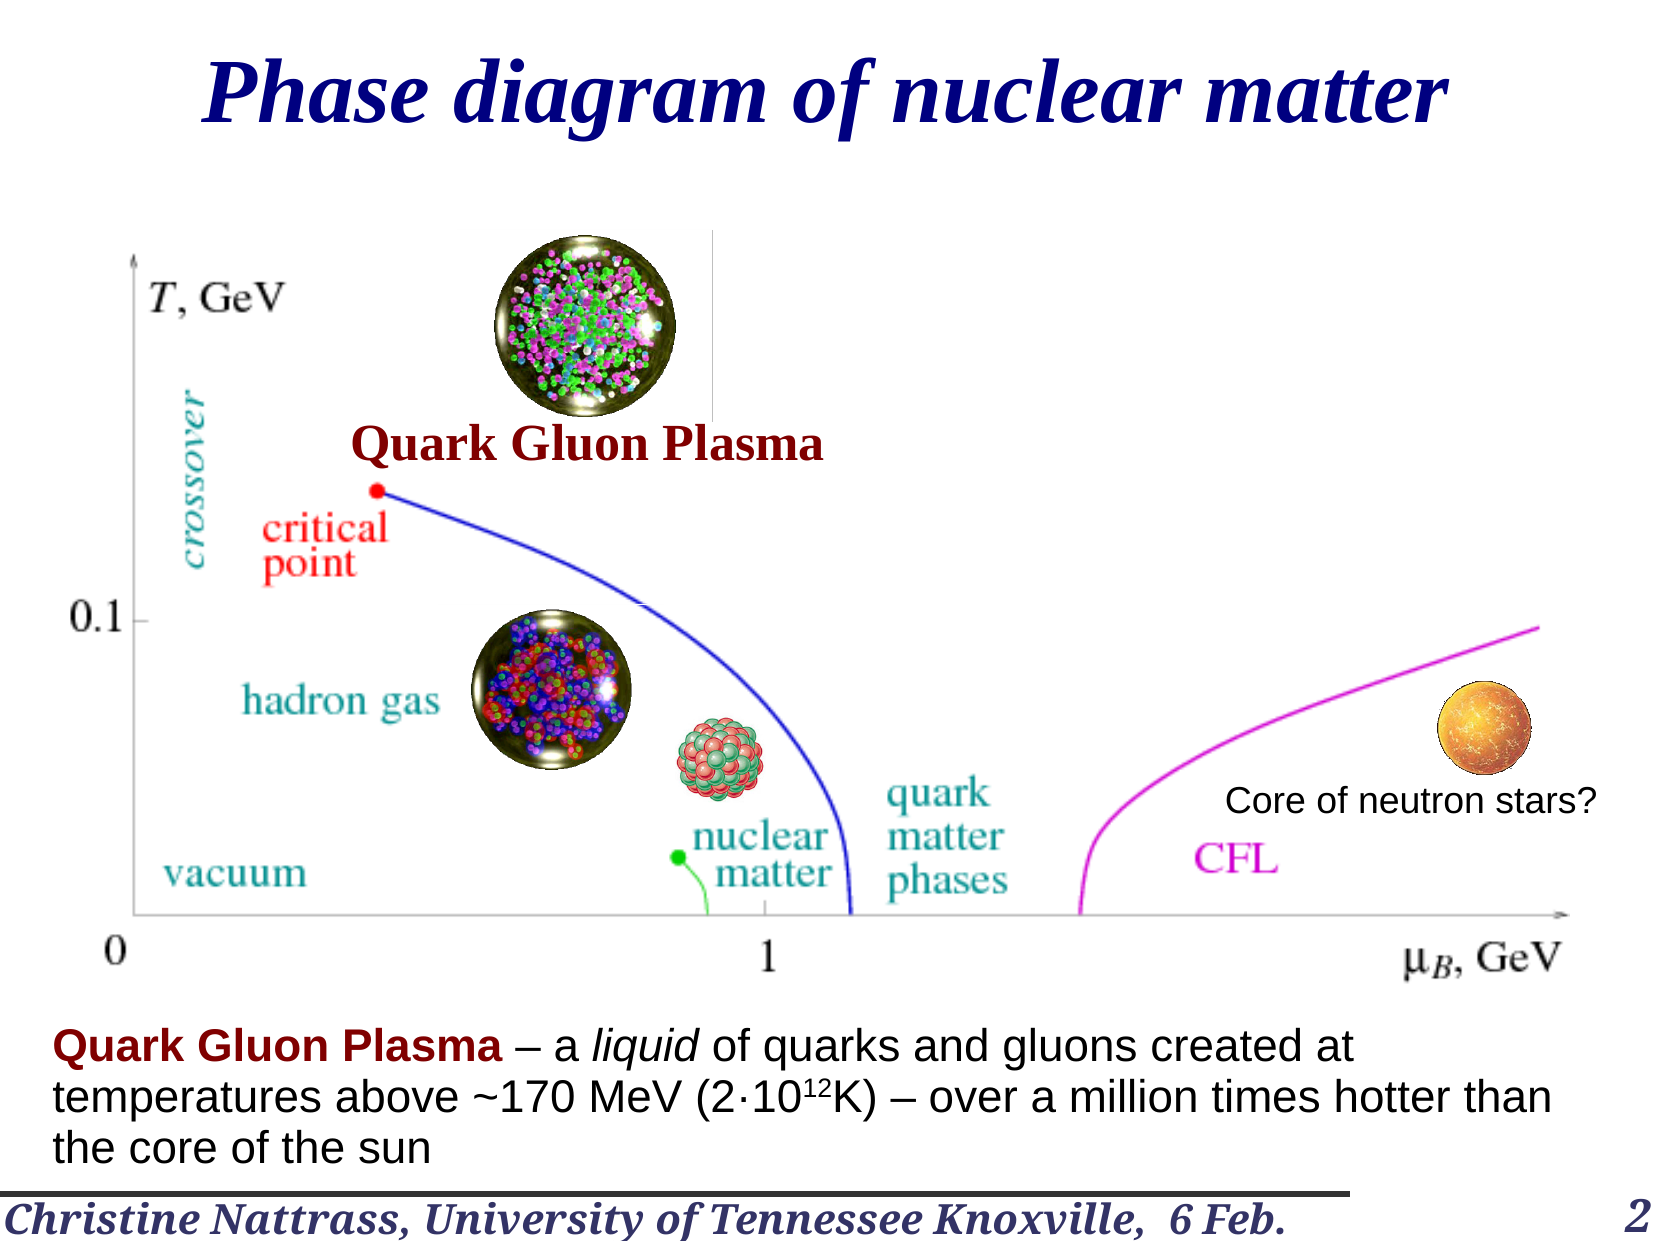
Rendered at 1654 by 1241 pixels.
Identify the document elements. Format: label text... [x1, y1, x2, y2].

text_box Quark Gluon Plasma – a liquid of quarks and gluons created at temperatures above ~170 MeV (2·1012K) – over a million times hotter than the core of the sun [37, 1012, 1613, 1183]
title Phase diagram of nuclear matter [82, 26, 1571, 148]
picture [69, 229, 1570, 986]
text_box Core of neutron stars? [1210, 772, 1613, 830]
text_box Quark Gluon Plasma [304, 406, 871, 479]
